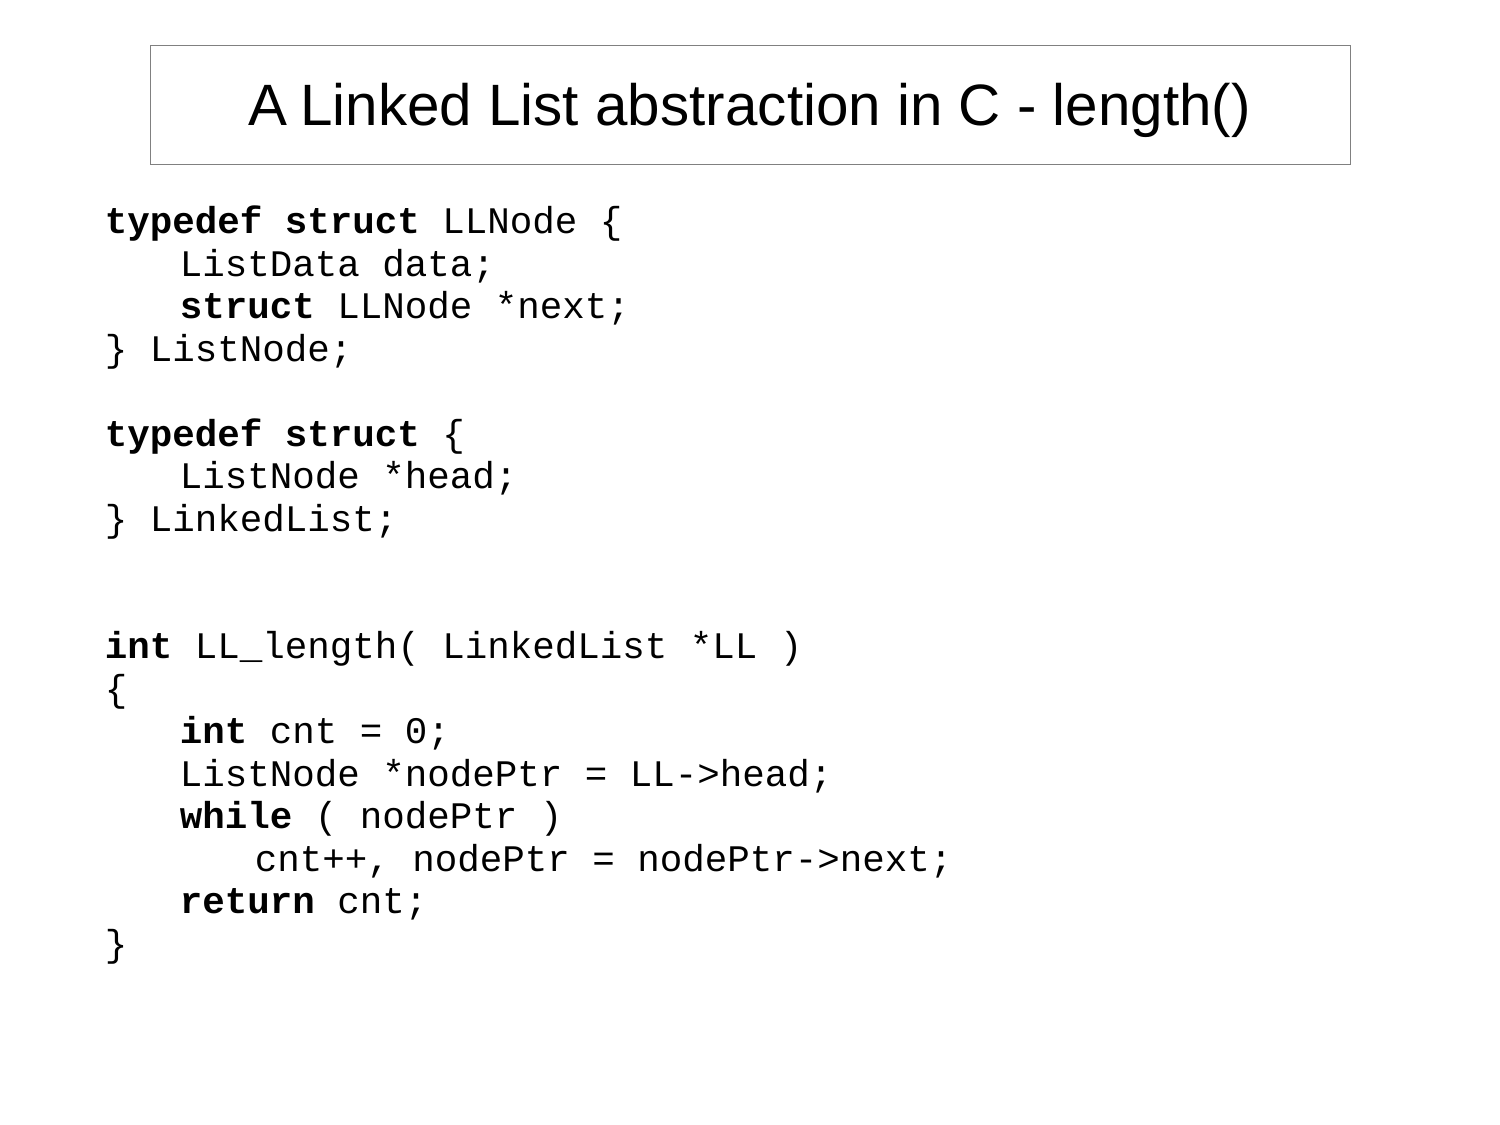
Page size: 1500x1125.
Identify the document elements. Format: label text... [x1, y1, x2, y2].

text_box A Linked List abstraction in C - length() [150, 45, 1351, 165]
text_box typedef struct LLNode { ListData data; struct LLNode *next; } ListNode; typedef struct { ListNode *head; } LinkedList; int LL_length( LinkedList *LL ) { int cnt = 0; ListNode *nodePtr = LL->head; while ( nodePtr ) cnt++, nodePtr = nodePtr->next; return cnt; } [90, 195, 1441, 885]
